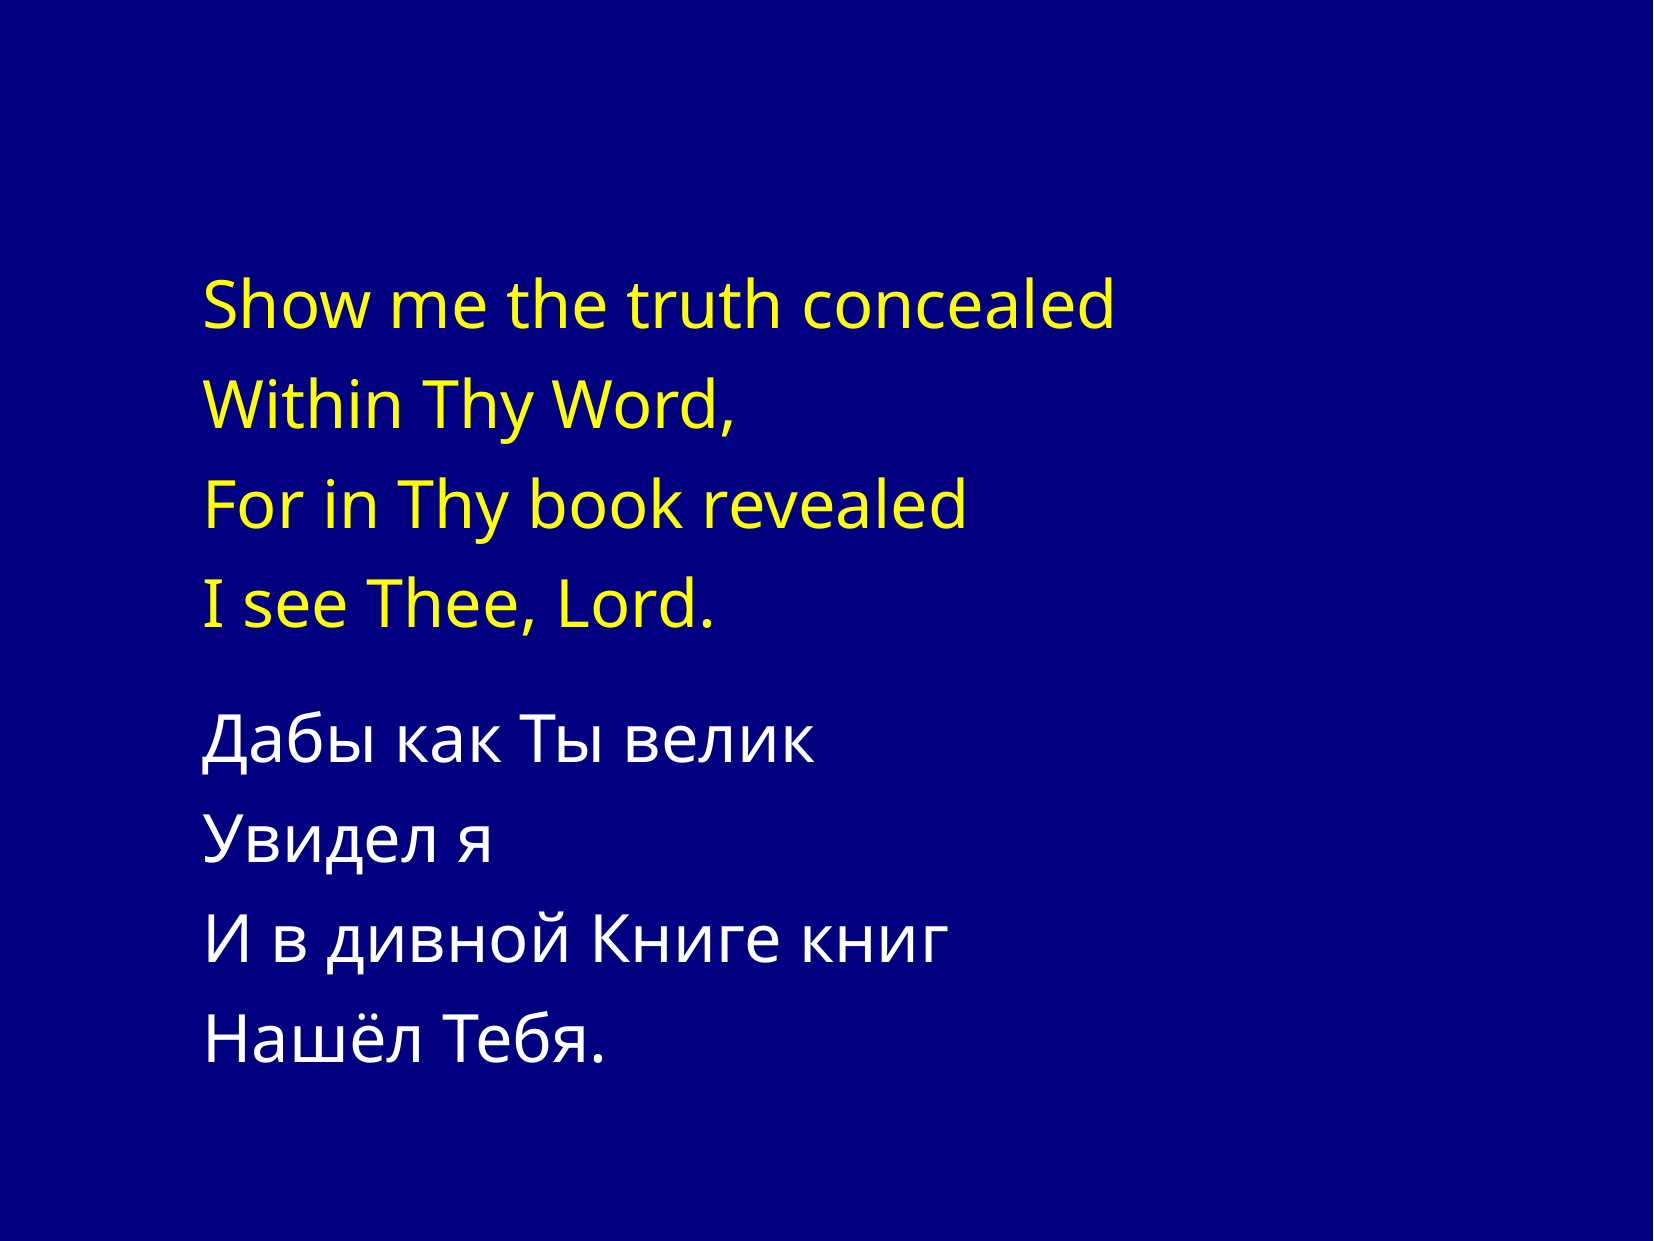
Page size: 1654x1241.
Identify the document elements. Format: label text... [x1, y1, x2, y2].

text_box Show me the truth concealed Within Thy Word, For in Thy book revealed I see Thee, Lord. [75, 150, 1576, 638]
text_box Дабы как Ты велик Увидел я И в дивной Книге книг Нашёл Тебя. [75, 675, 1576, 1163]
